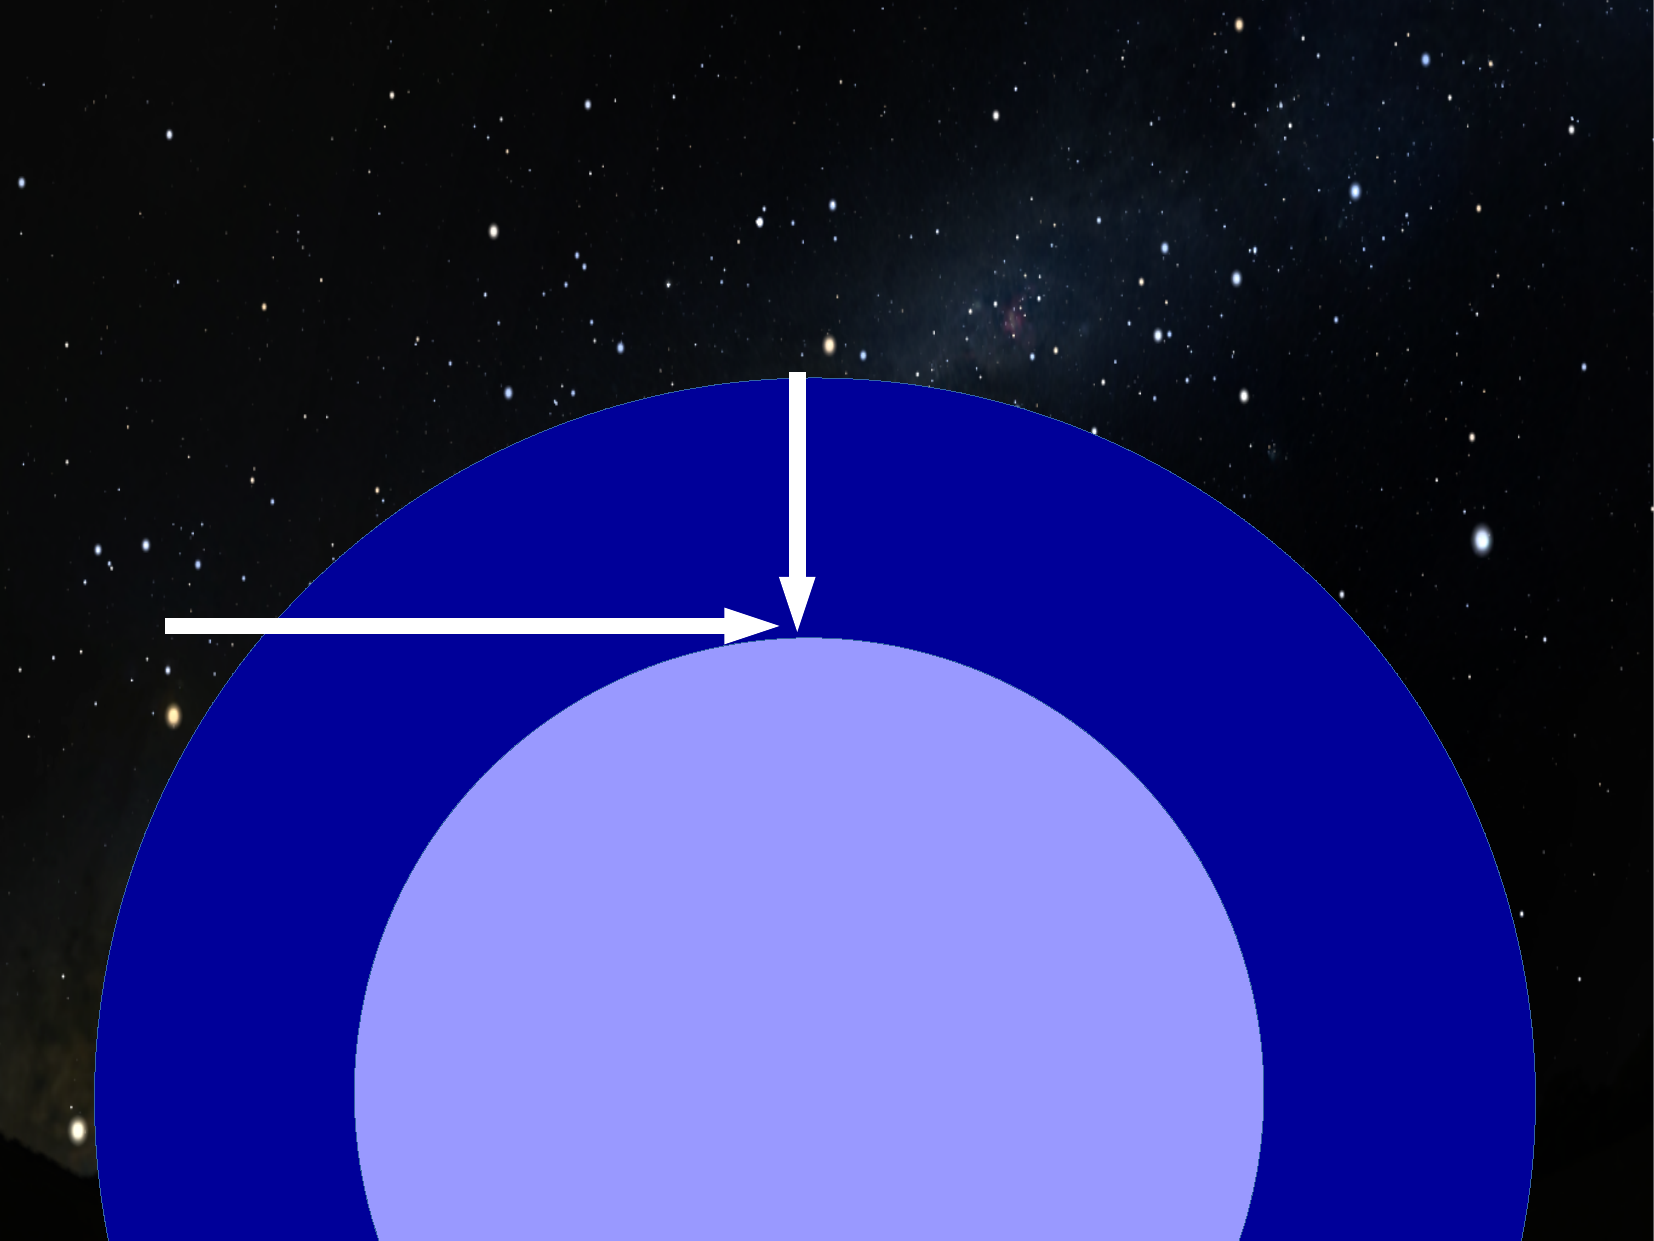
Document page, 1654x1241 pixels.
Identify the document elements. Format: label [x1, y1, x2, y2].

text_box [94, 377, 1536, 1241]
picture [0, 0, 1654, 1241]
